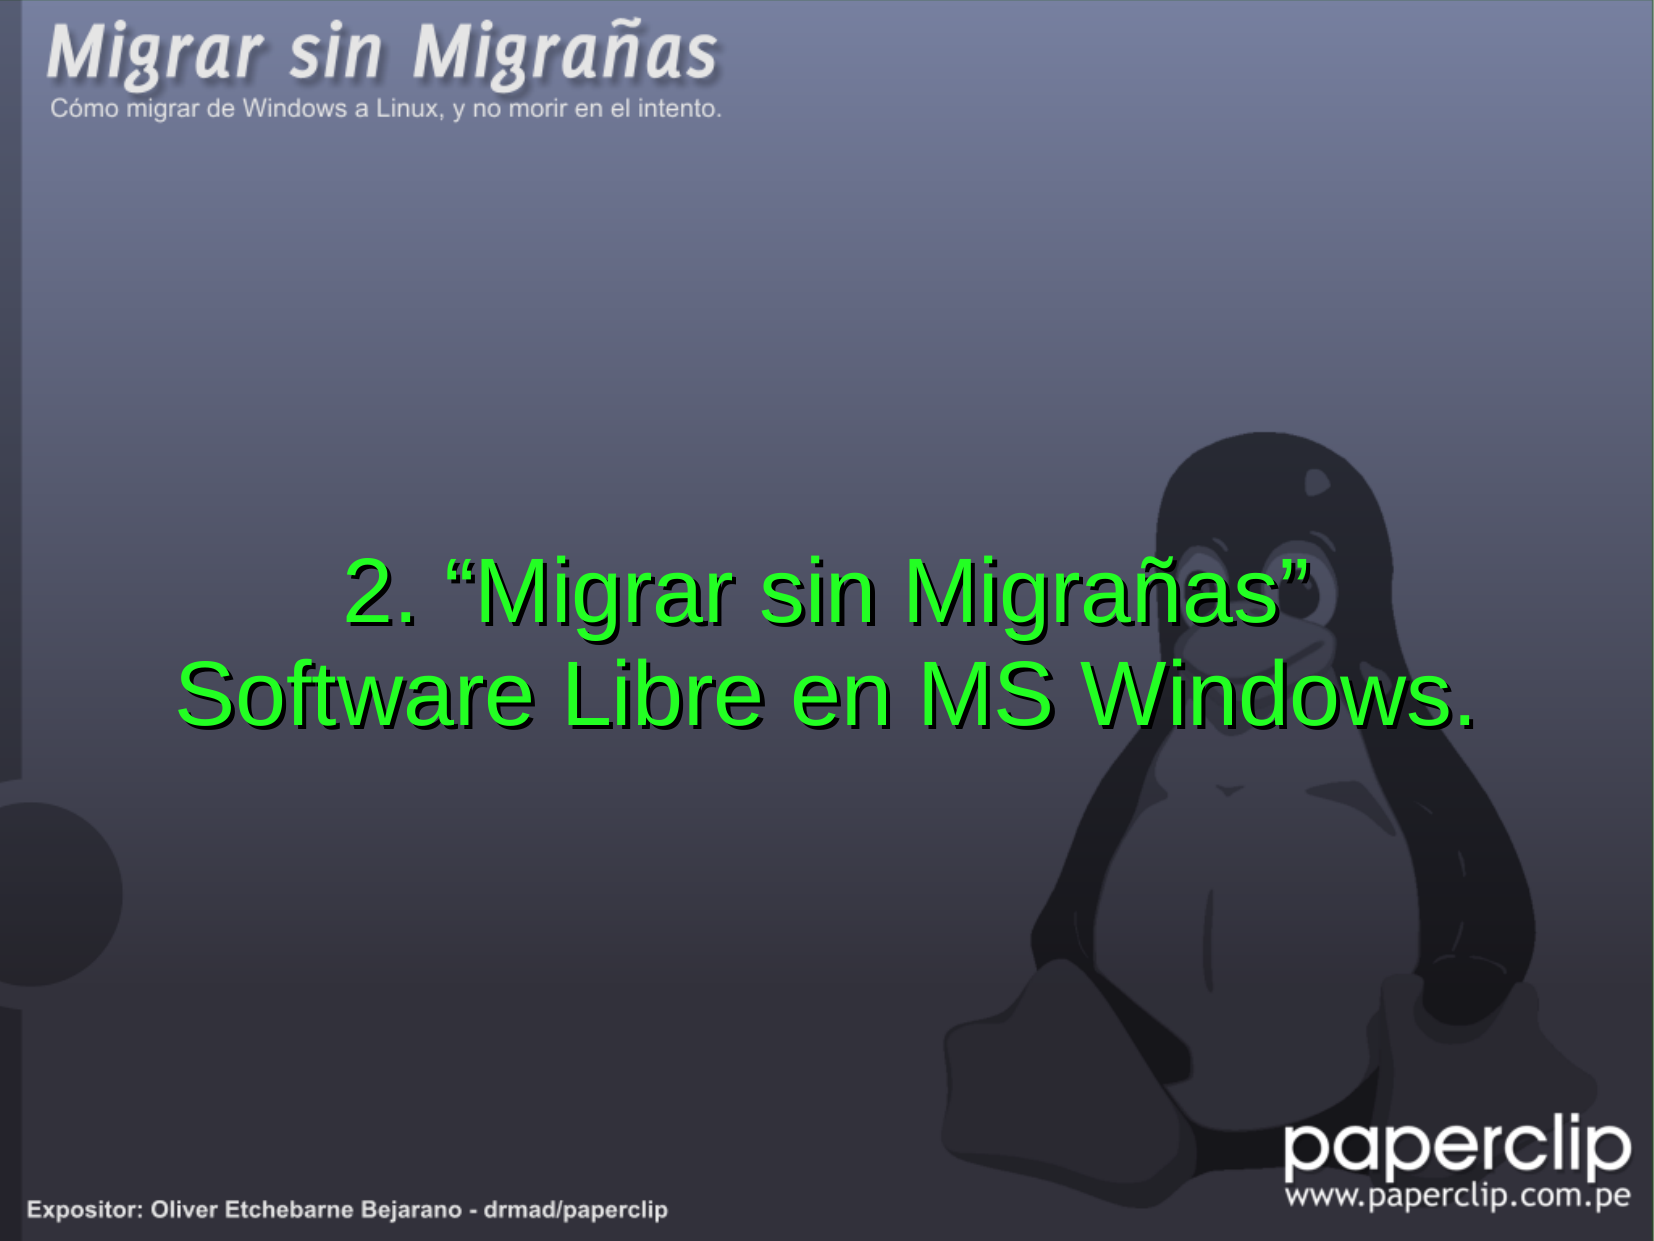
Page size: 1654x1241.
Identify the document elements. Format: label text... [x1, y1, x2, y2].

picture [0, 0, 1654, 1241]
title 2. “Migrar sin Migrañas” Software Libre en MS Windows. [82, 539, 1571, 745]
